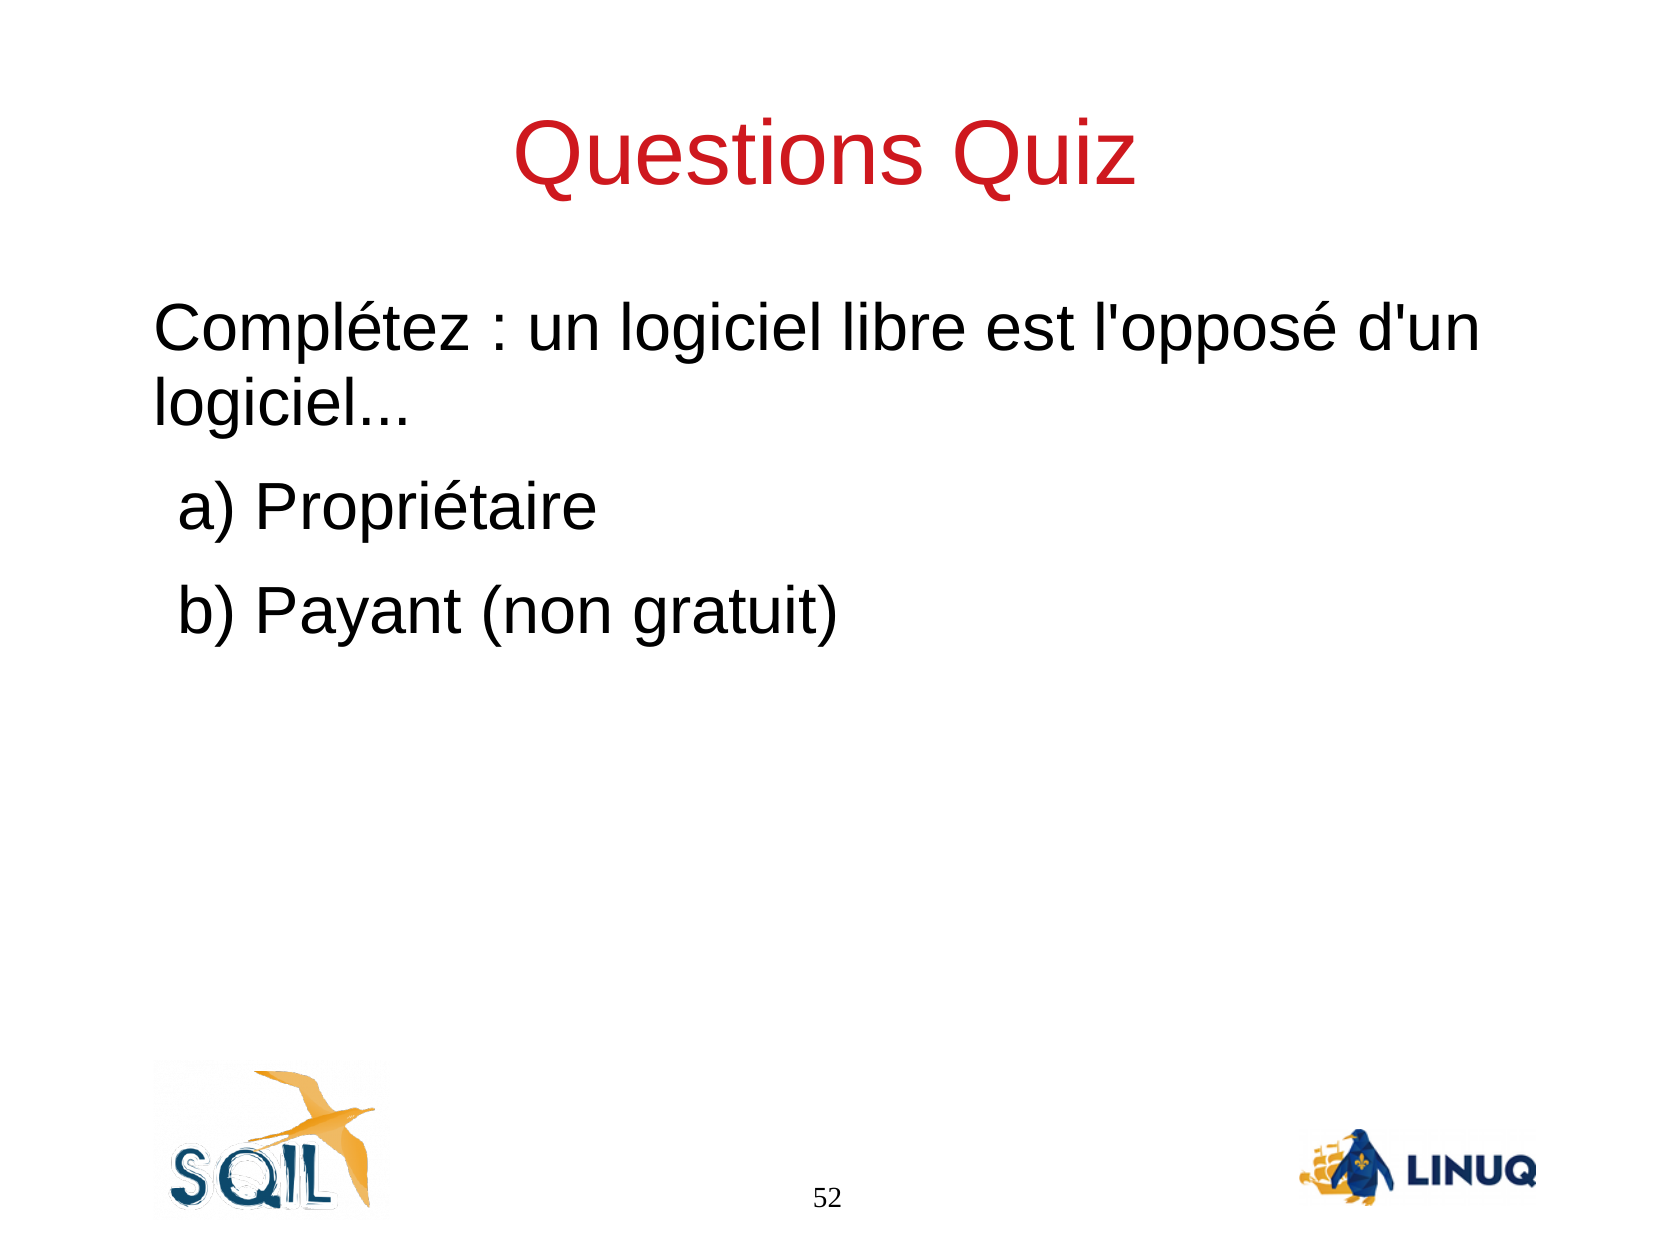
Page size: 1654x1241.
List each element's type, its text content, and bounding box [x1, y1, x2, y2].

picture [1299, 1129, 1536, 1206]
picture [153, 1060, 390, 1220]
list Complétez : un logiciel libre est l'opposé d'un logiciel... a) Propriétaire b) Payant (non gratuit) [82, 290, 1571, 1010]
title Questions Quiz [82, 49, 1571, 257]
